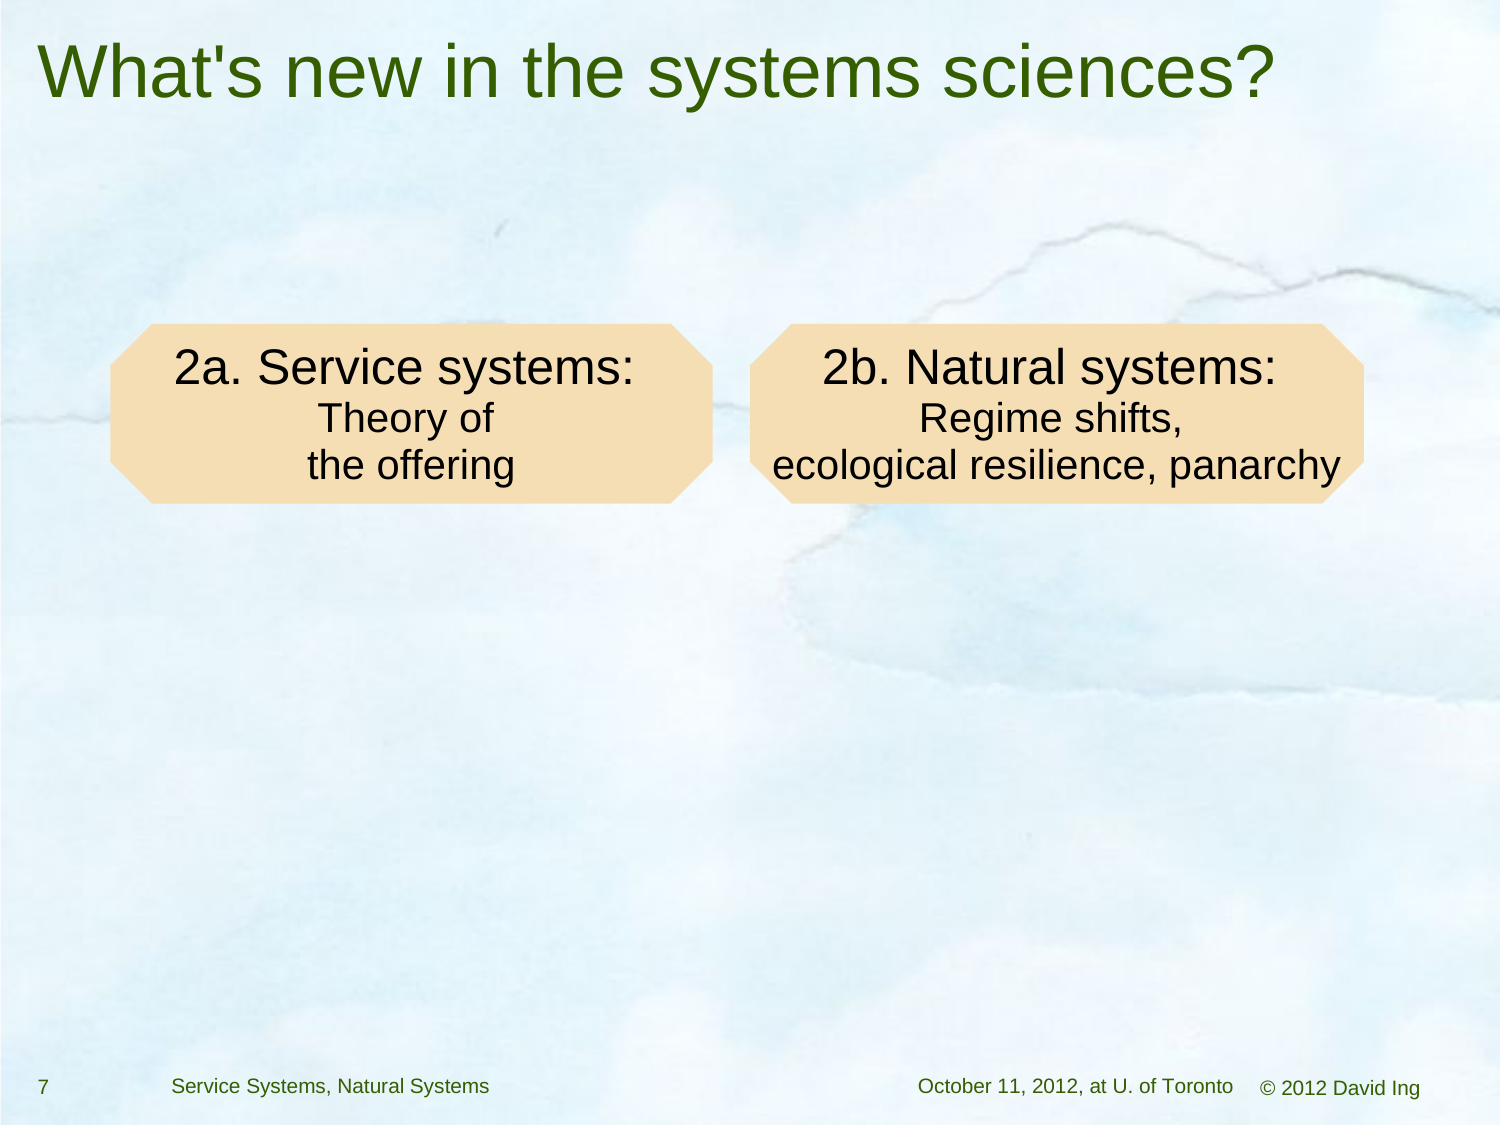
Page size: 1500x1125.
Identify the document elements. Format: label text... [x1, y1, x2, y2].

text_box 2a. Service systems: Theory of the offering [110, 323, 713, 504]
text_box 2b. Natural systems: Regime shifts, ecological resilience, panarchy [750, 323, 1364, 504]
title What's new in the systems sciences? [37, 37, 1463, 152]
picture [0, 0, 1500, 1125]
